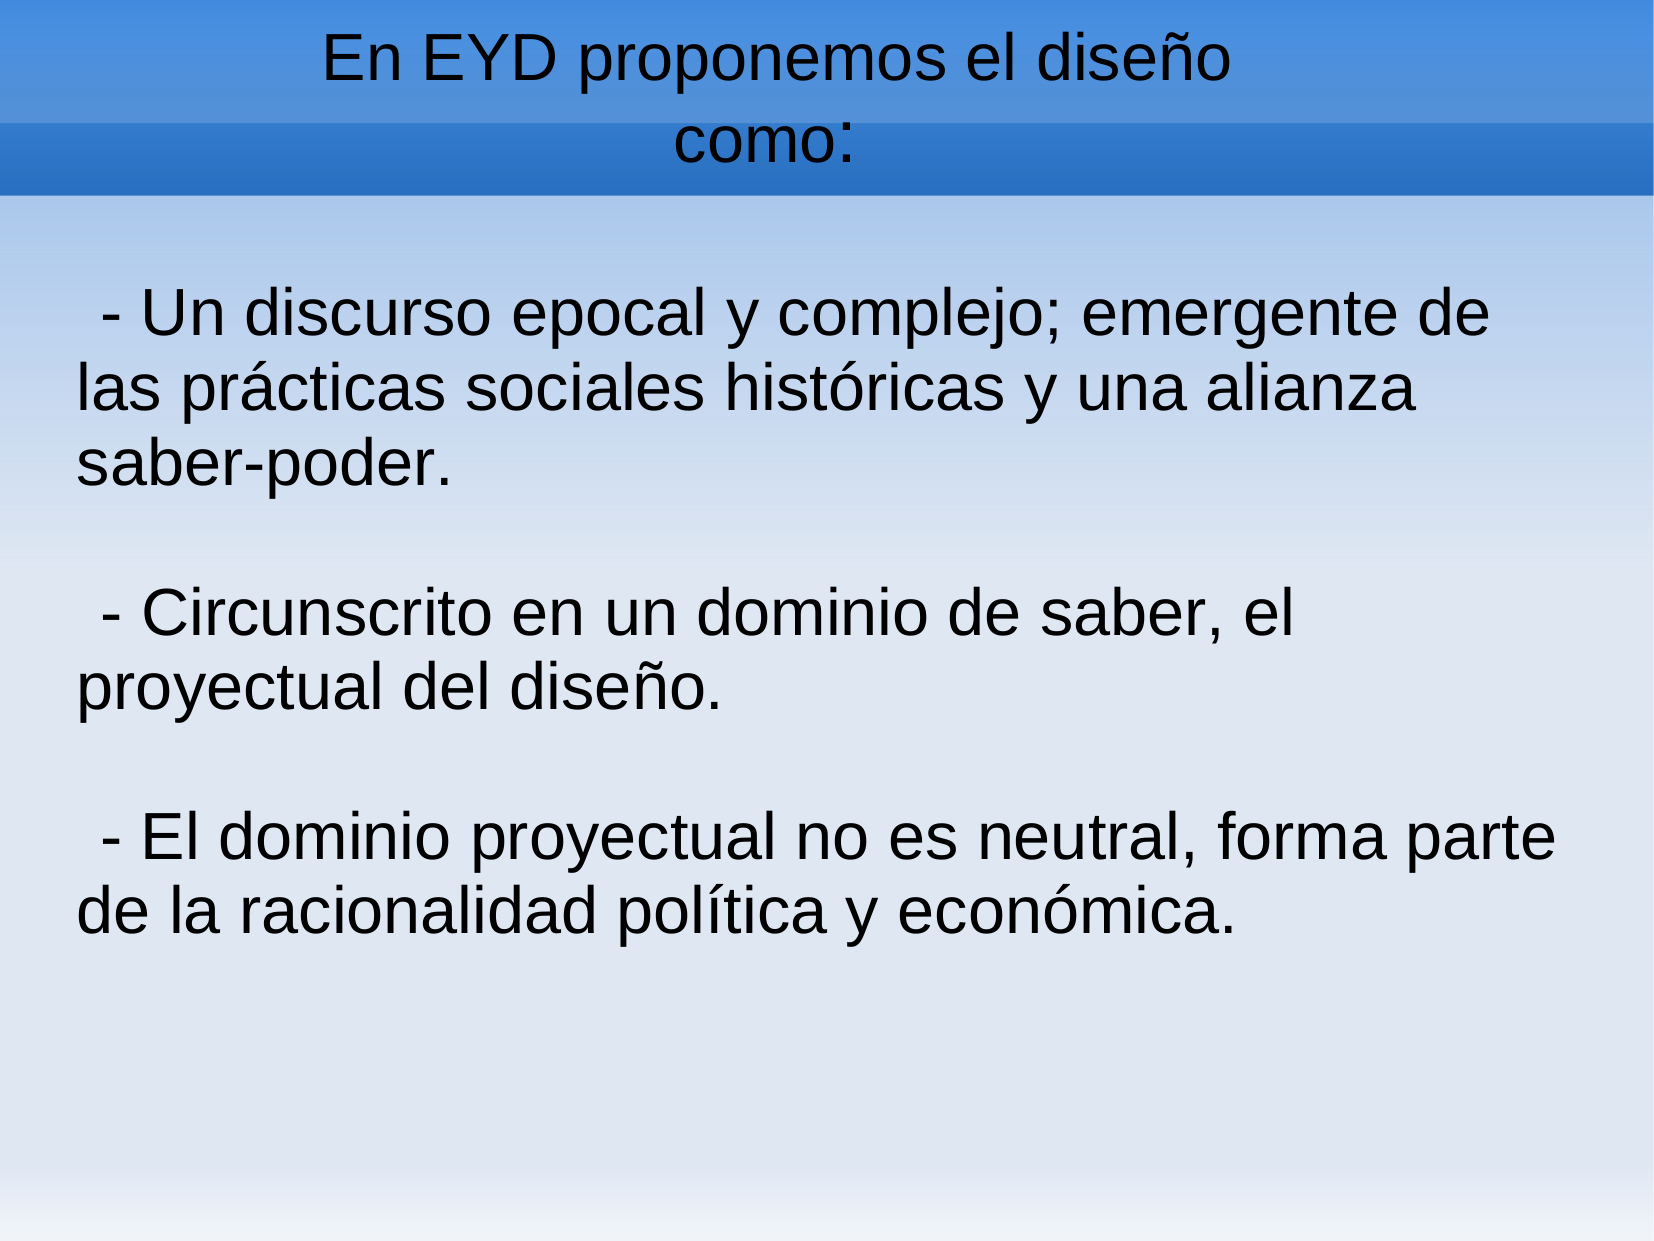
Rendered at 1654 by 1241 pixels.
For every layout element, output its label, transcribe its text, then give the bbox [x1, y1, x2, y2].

picture [0, 0, 1654, 1241]
text_box En EYD proponemos el diseño como: [272, 19, 1259, 179]
text_box - Un discurso epocal y complejo; emergente de las prácticas sociales históricas y una alianza saber-poder. - Circunscrito en un dominio de saber, el proyectual del diseño. - El dominio proyectual no es neutral, forma parte de la racionalidad política y económica. [76, 206, 1565, 1129]
